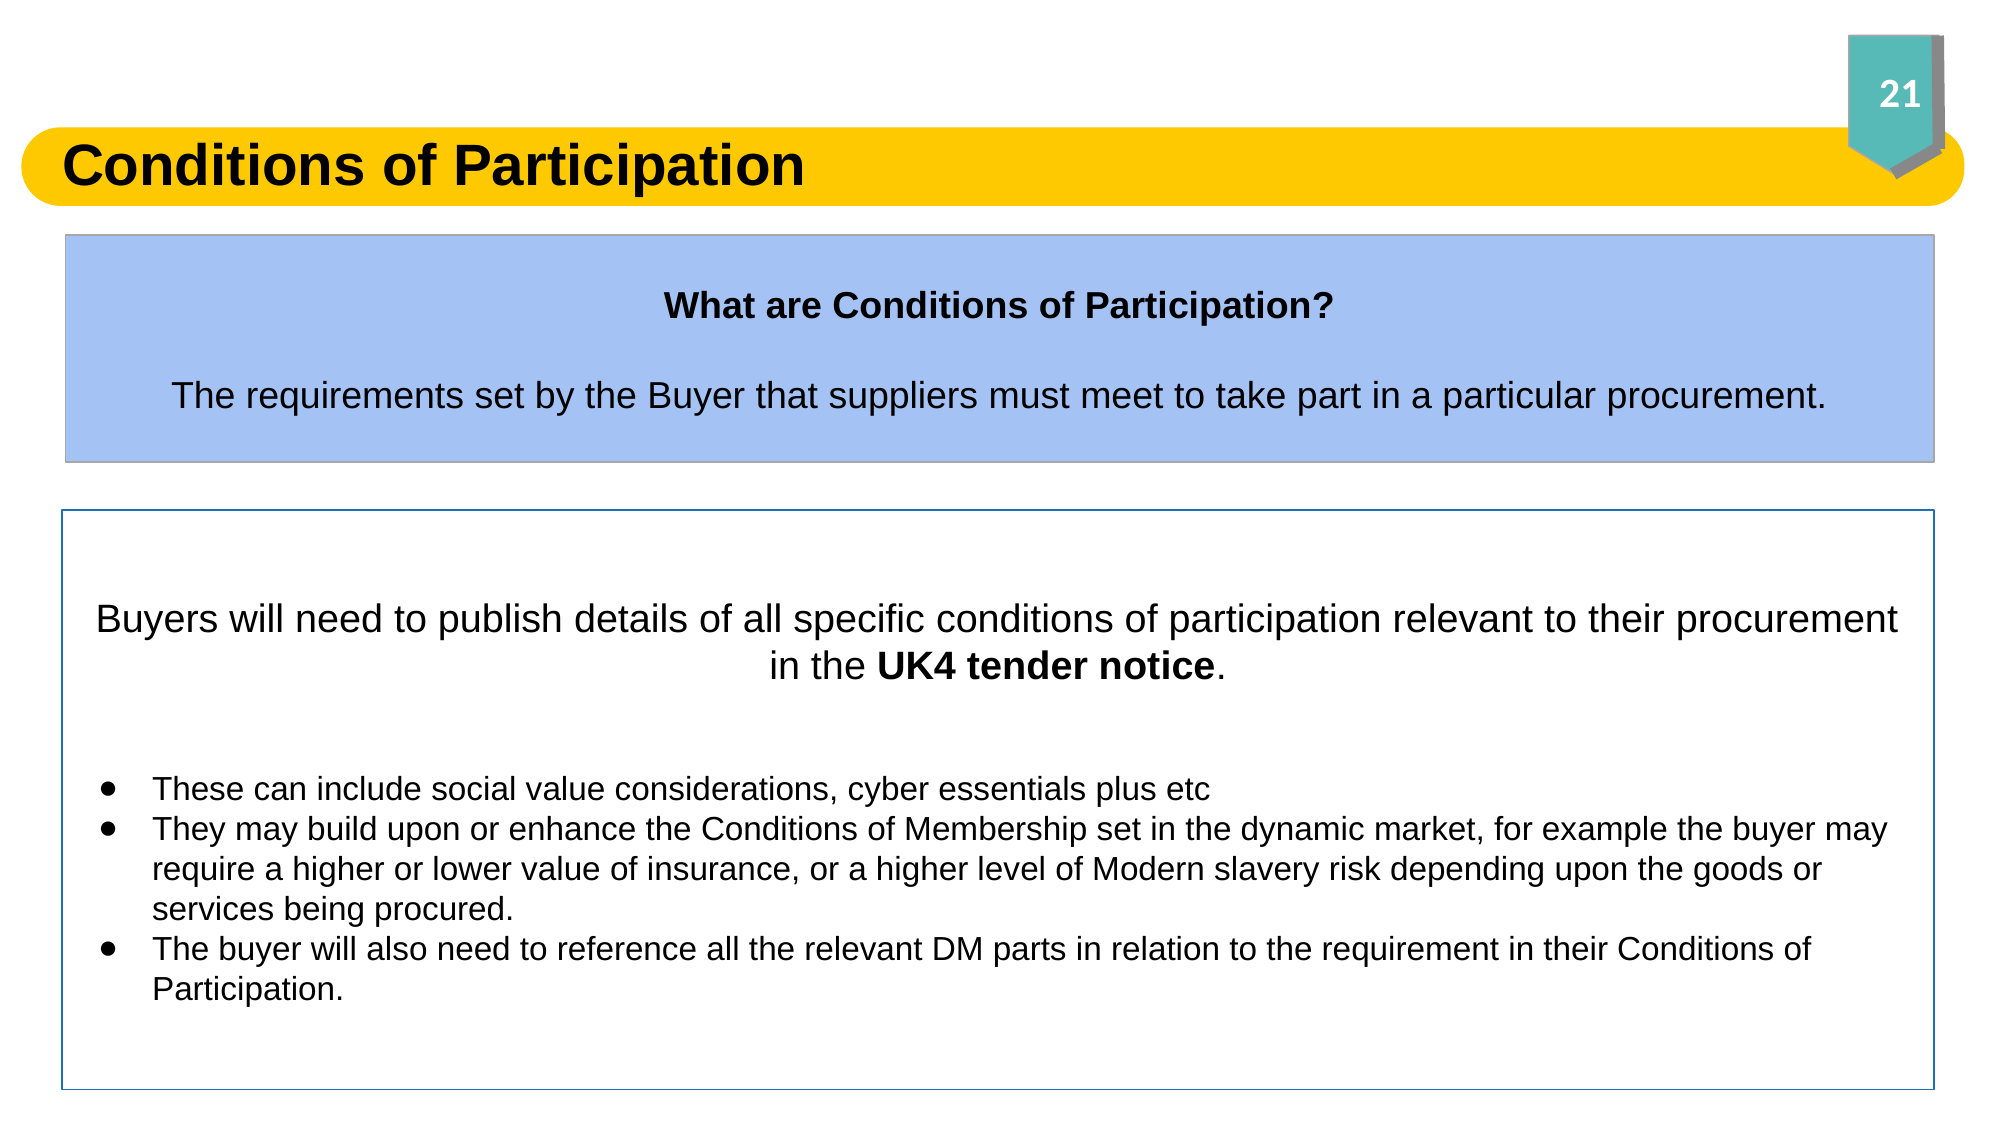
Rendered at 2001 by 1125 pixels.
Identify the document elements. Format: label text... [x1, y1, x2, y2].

title Conditions of Participation [62, 127, 1849, 266]
text_box What are Conditions of Participation? The requirements set by the Buyer that suppliers must meet to take part in a particular procurement. [65, 234, 1934, 463]
text_box [1848, 35, 1931, 173]
text_box 21 [1858, 51, 1942, 152]
text_box Buyers will need to publish details of all specific conditions of participation relevant to their procurement in the UK4 tender notice. These can include social value considerations, cyber essentials plus etc They may build upon or enhance the Conditions of Membership set in the dynamic market, for example the buyer may require a higher or lower value of insurance, or a higher level of Modern slavery risk depending upon the goods or services being procured. The buyer will also need to reference all the relevant DM parts in relation to the requirement in their Conditions of Participation. [62, 510, 1934, 1090]
